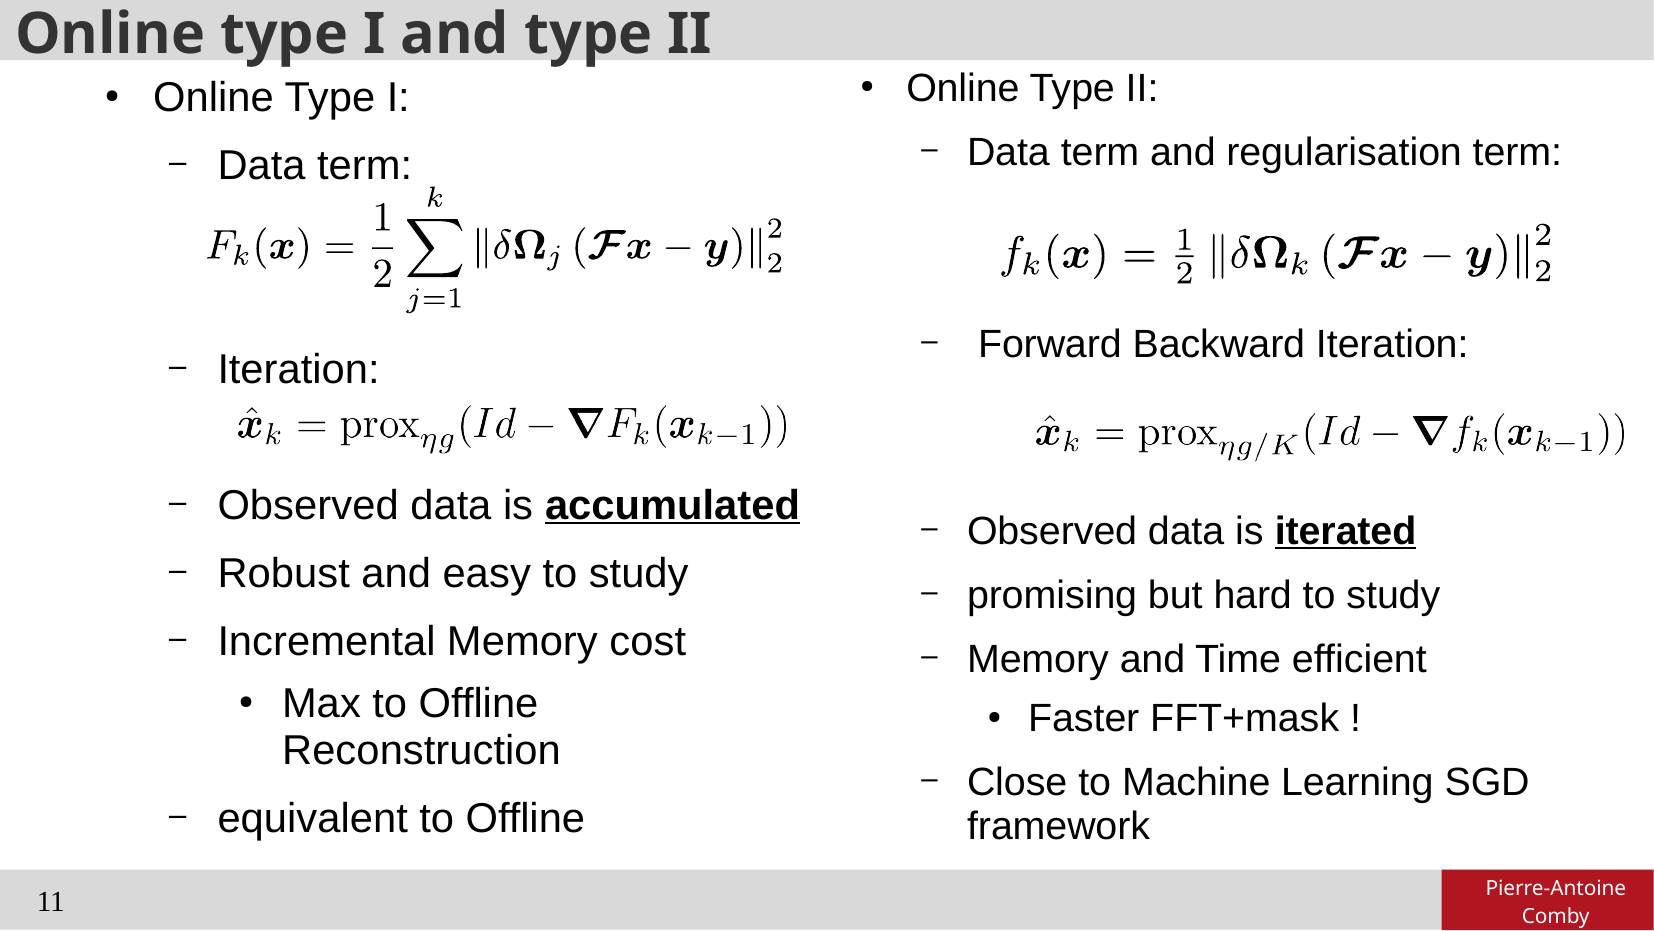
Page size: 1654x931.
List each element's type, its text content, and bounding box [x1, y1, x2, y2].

text_box [427, 186, 443, 207]
text_box [1291, 252, 1308, 275]
text_box [546, 251, 559, 271]
text_box [1178, 228, 1191, 250]
text_box [1048, 233, 1059, 280]
text_box [407, 219, 463, 278]
text_box [270, 239, 294, 259]
text_box [1466, 247, 1492, 277]
text_box [1093, 233, 1105, 280]
text_box [298, 227, 308, 269]
text_box [1380, 247, 1407, 268]
text_box [1177, 262, 1192, 284]
text_box [234, 244, 249, 266]
list Online Type II: Data term and regularisation term: Forward Backward Iteration: Observed data is iterated promising but hard to study Memory and Time efficient Faster FFT+mask ! Close to Machine Learning SGD framework [845, 65, 1572, 849]
text_box [1338, 236, 1380, 269]
picture [1036, 413, 1624, 462]
text_box [768, 218, 782, 238]
text_box [575, 227, 586, 269]
text_box [1231, 235, 1251, 269]
text_box [588, 230, 627, 260]
text_box [1023, 252, 1040, 275]
text_box [206, 230, 237, 259]
text_box [768, 253, 782, 273]
text_box [731, 227, 742, 269]
list Online Type I: Data term: Iteration: Observed data is accumulated Robust and easy to study Incremental Memory cost Max to Offline Reconstruction equivalent to Offline [88, 73, 815, 849]
text_box [494, 229, 512, 260]
title Online type I and type II [15, 0, 1504, 66]
text_box [450, 288, 461, 308]
picture [238, 405, 786, 454]
text_box [1536, 260, 1551, 282]
text_box [406, 294, 418, 314]
text_box [375, 202, 390, 231]
text_box [1253, 235, 1288, 268]
text_box [1536, 223, 1551, 245]
text_box [256, 227, 267, 269]
text_box [1001, 235, 1024, 277]
text_box [1496, 233, 1507, 280]
text_box [514, 229, 545, 259]
text_box [374, 259, 391, 287]
text_box [704, 239, 728, 267]
text_box [1062, 247, 1089, 268]
text_box [627, 239, 651, 259]
text_box [1323, 233, 1335, 280]
